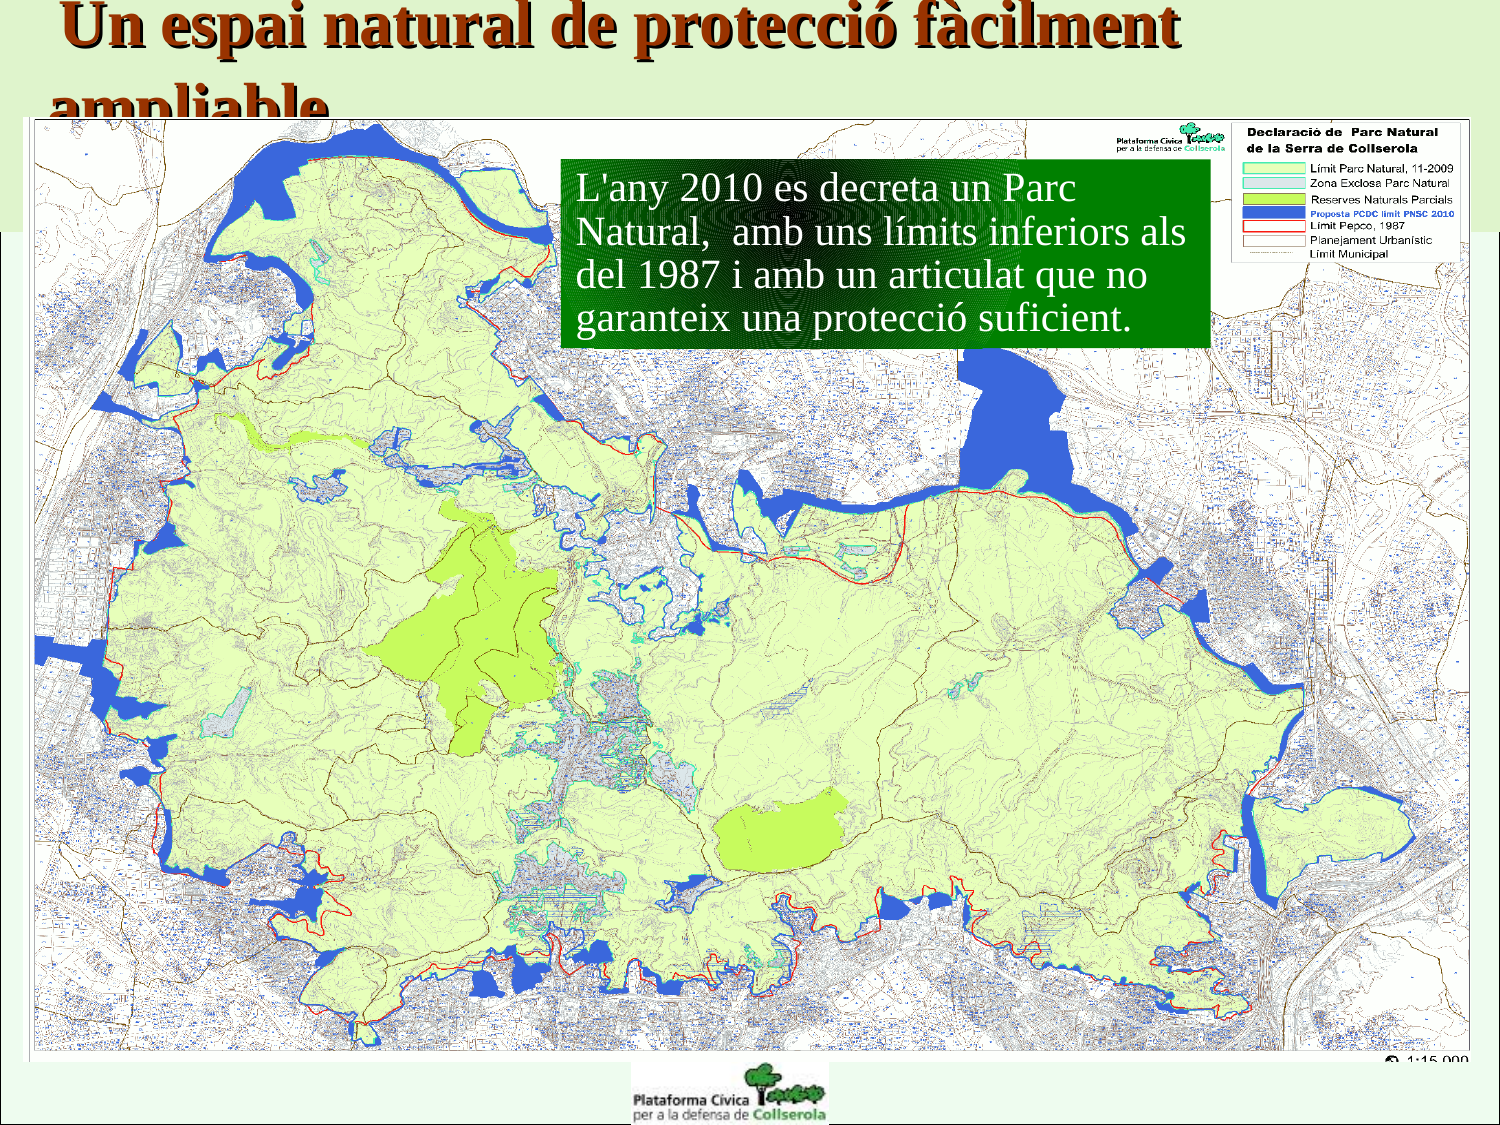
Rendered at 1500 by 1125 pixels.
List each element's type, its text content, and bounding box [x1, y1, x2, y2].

text_box L'any 2010 es decreta un Parc Natural, amb uns límits inferiors als del 1987 i amb un articulat que no garanteix una protecció suficient. [560, 159, 1211, 349]
picture [23, 117, 1471, 1125]
title Un espai natural de protecció fàcilment ampliable [35, 0, 1477, 144]
